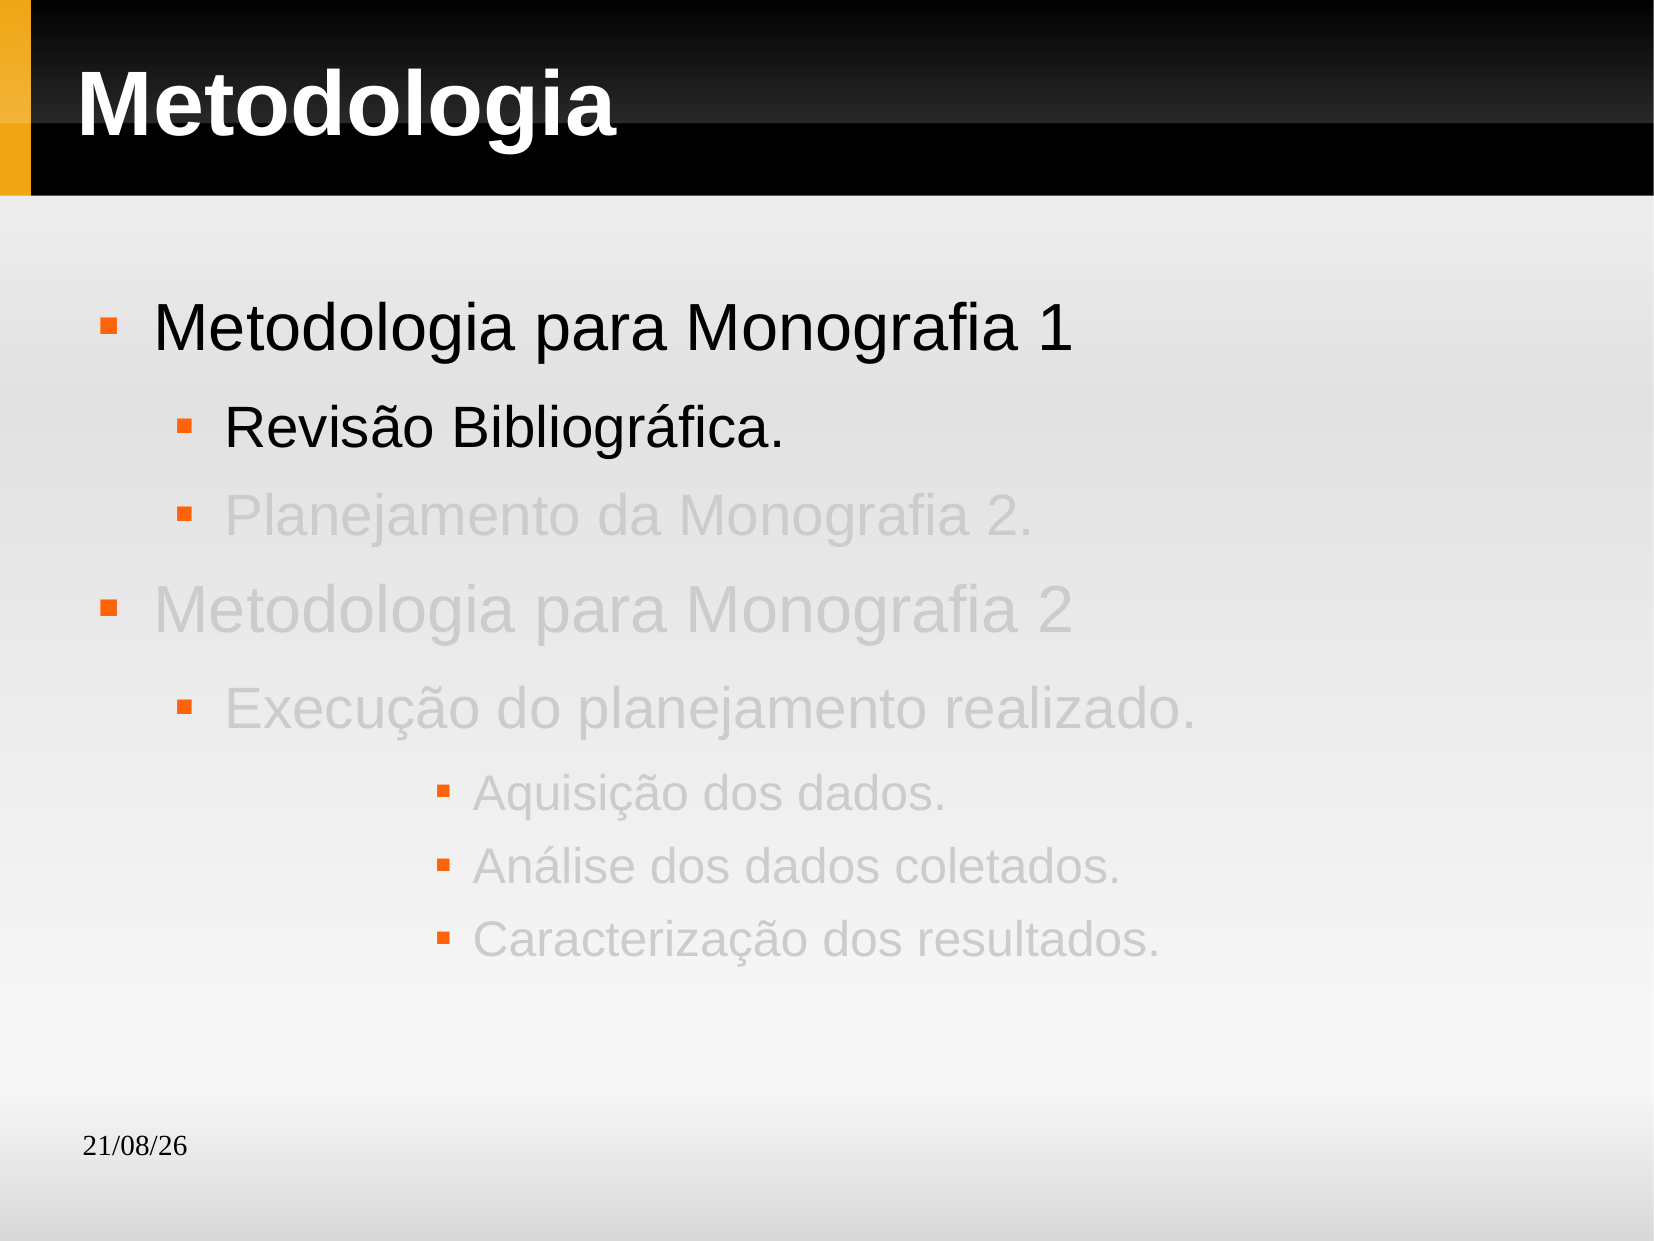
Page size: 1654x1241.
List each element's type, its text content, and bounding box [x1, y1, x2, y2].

title Metodologia [76, 7, 1565, 200]
list Metodologia para Monografia 1 Revisão Bibliográfica. Planejamento da Monografia 2. Metodologia para Monografia 2 Execução do planejamento realizado. Aquisição dos dados. Análise dos dados coletados. Caracterização dos resultados. [82, 290, 1571, 1094]
picture [0, 0, 1654, 1241]
